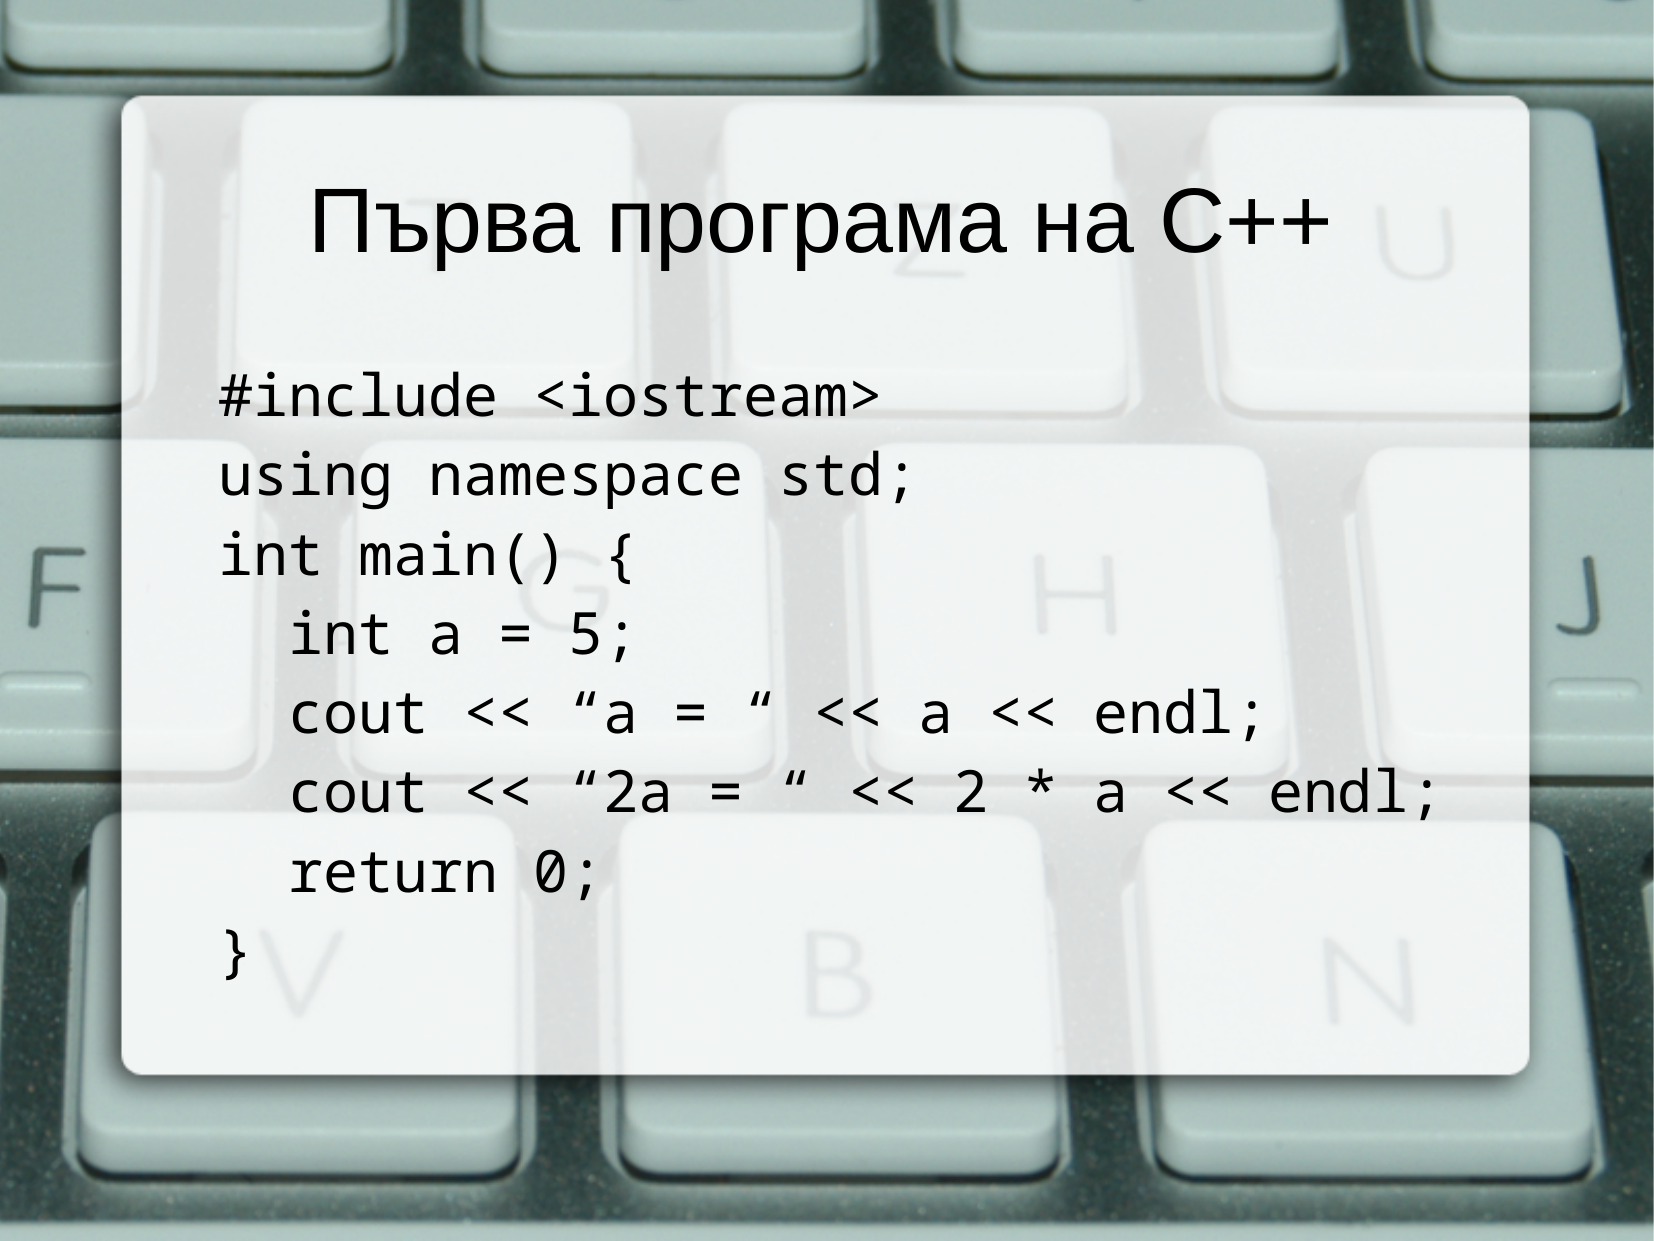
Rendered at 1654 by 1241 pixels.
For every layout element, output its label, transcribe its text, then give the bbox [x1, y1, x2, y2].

title Първа програма на C++ [135, 117, 1506, 325]
picture [0, 0, 1654, 1241]
list #include <iostream> using namespace std; int main() { int a = 5; cout << “a = “ << a << endl; cout << “2a = “ << 2 * a << endl; return 0; } [147, 354, 1506, 1074]
